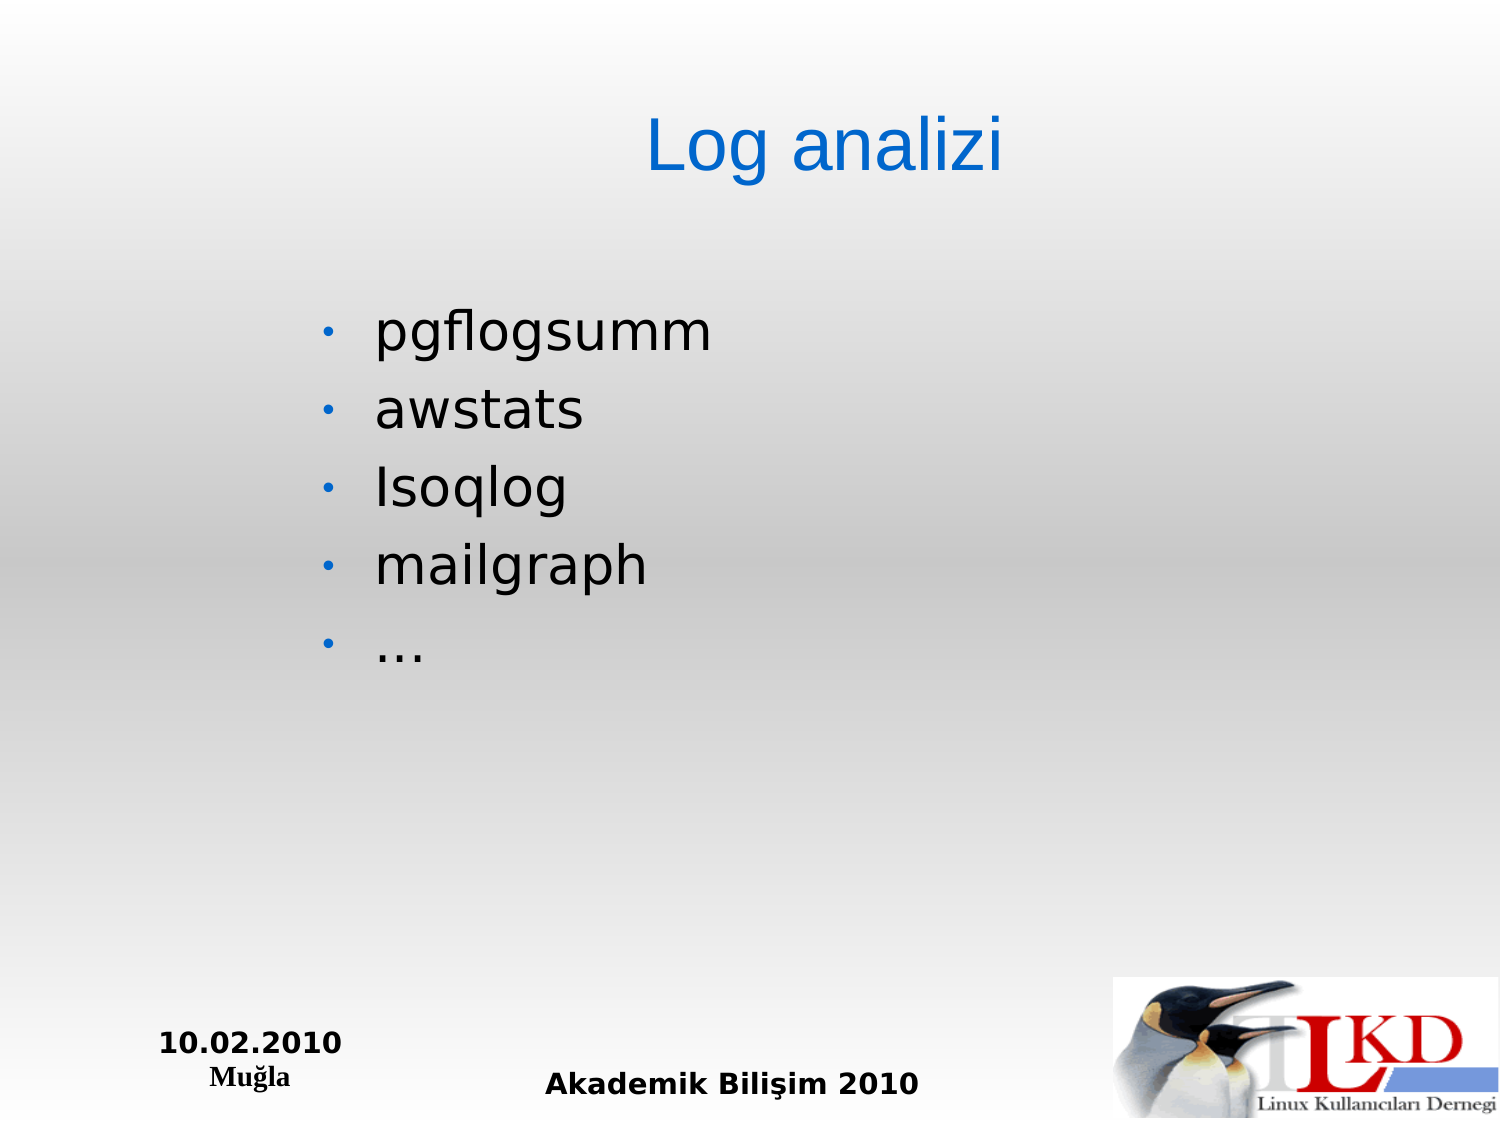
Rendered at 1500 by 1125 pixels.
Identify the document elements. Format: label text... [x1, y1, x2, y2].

title Log analizi [224, 49, 1425, 238]
picture [1113, 977, 1499, 1118]
list pgflogsumm awstats Isoqlog mailgraph ... [224, 299, 1425, 975]
